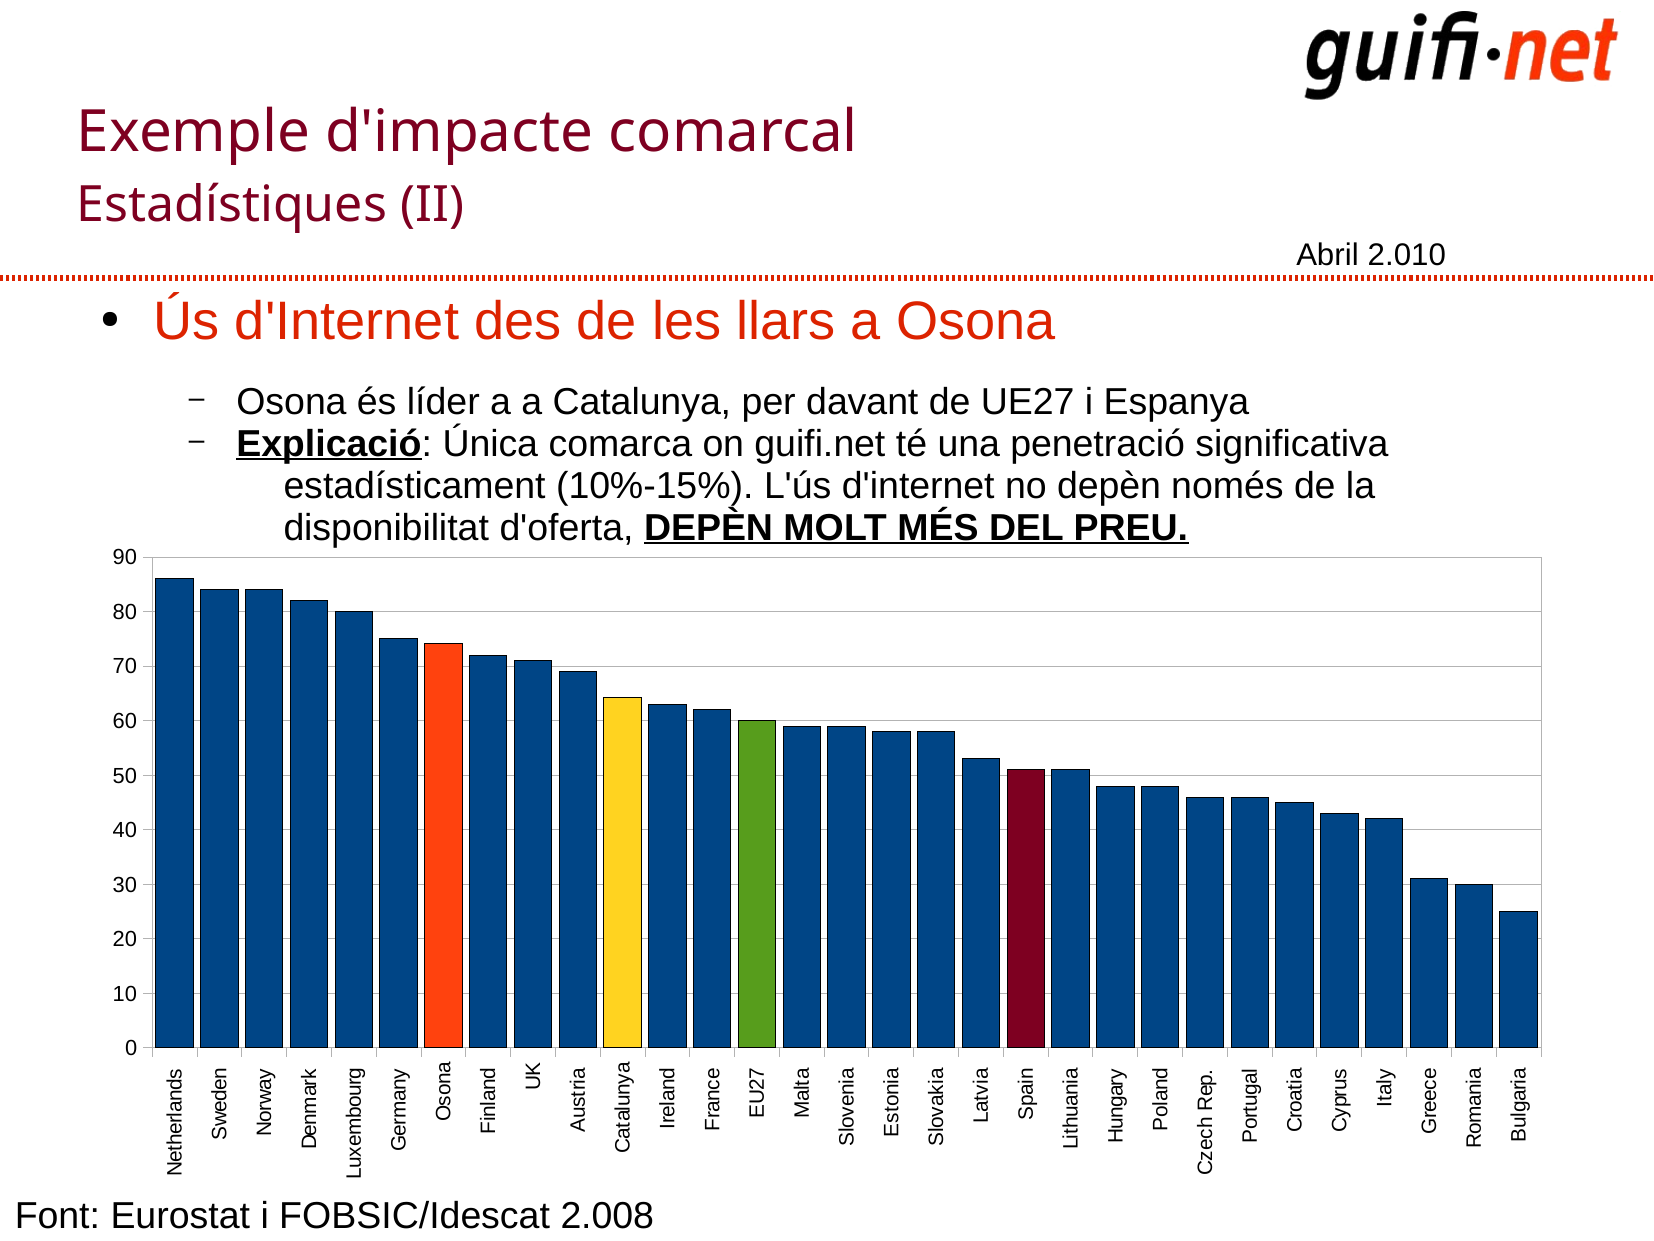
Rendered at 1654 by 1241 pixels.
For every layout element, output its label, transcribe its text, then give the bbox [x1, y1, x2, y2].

chart [82, 681, 1571, 1193]
text_box Font: Eurostat i FOBSIC/Idescat 2.008 [0, 1187, 671, 1241]
title Exemple d'impacte comarcal Estadístiques (II) [76, 59, 1093, 267]
list Ús d'Internet des de les llars a Osona Osona és líder a a Catalunya, per davant de UE27 i Espanya Explicació: Única comarca on guifi.net té una penetració significativa estadísticament (10%-15%). L'ús d'internet no depèn només de la disponibilitat d'oferta, DEPÈN MOLT MÉS DEL PREU. [82, 290, 1571, 681]
picture [1299, 11, 1625, 101]
